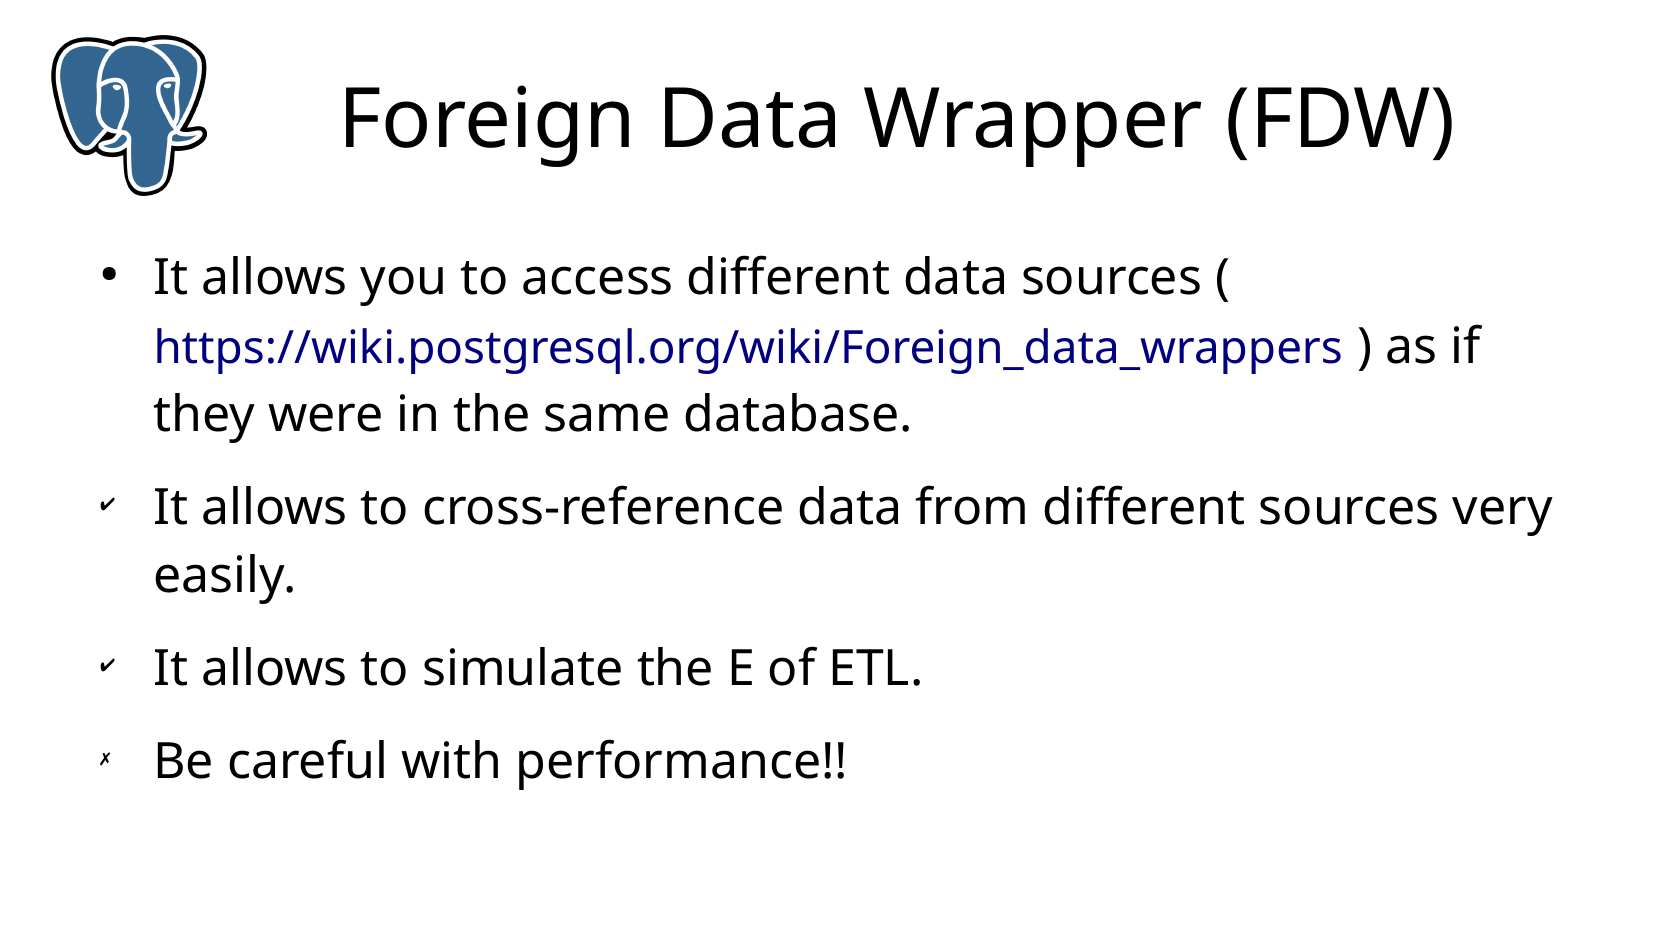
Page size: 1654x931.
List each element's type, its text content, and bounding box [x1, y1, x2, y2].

picture [51, 35, 207, 196]
title Foreign Data Wrapper (FDW) [141, 2, 1654, 227]
list It allows you to access different data sources (https://wiki.postgresql.org/wiki/Foreign_data_wrappers ) as if they were in the same database. It allows to cross-reference data from different sources very easily. It allows to simulate the E of ETL. Be careful with performance!! [82, 241, 1571, 851]
